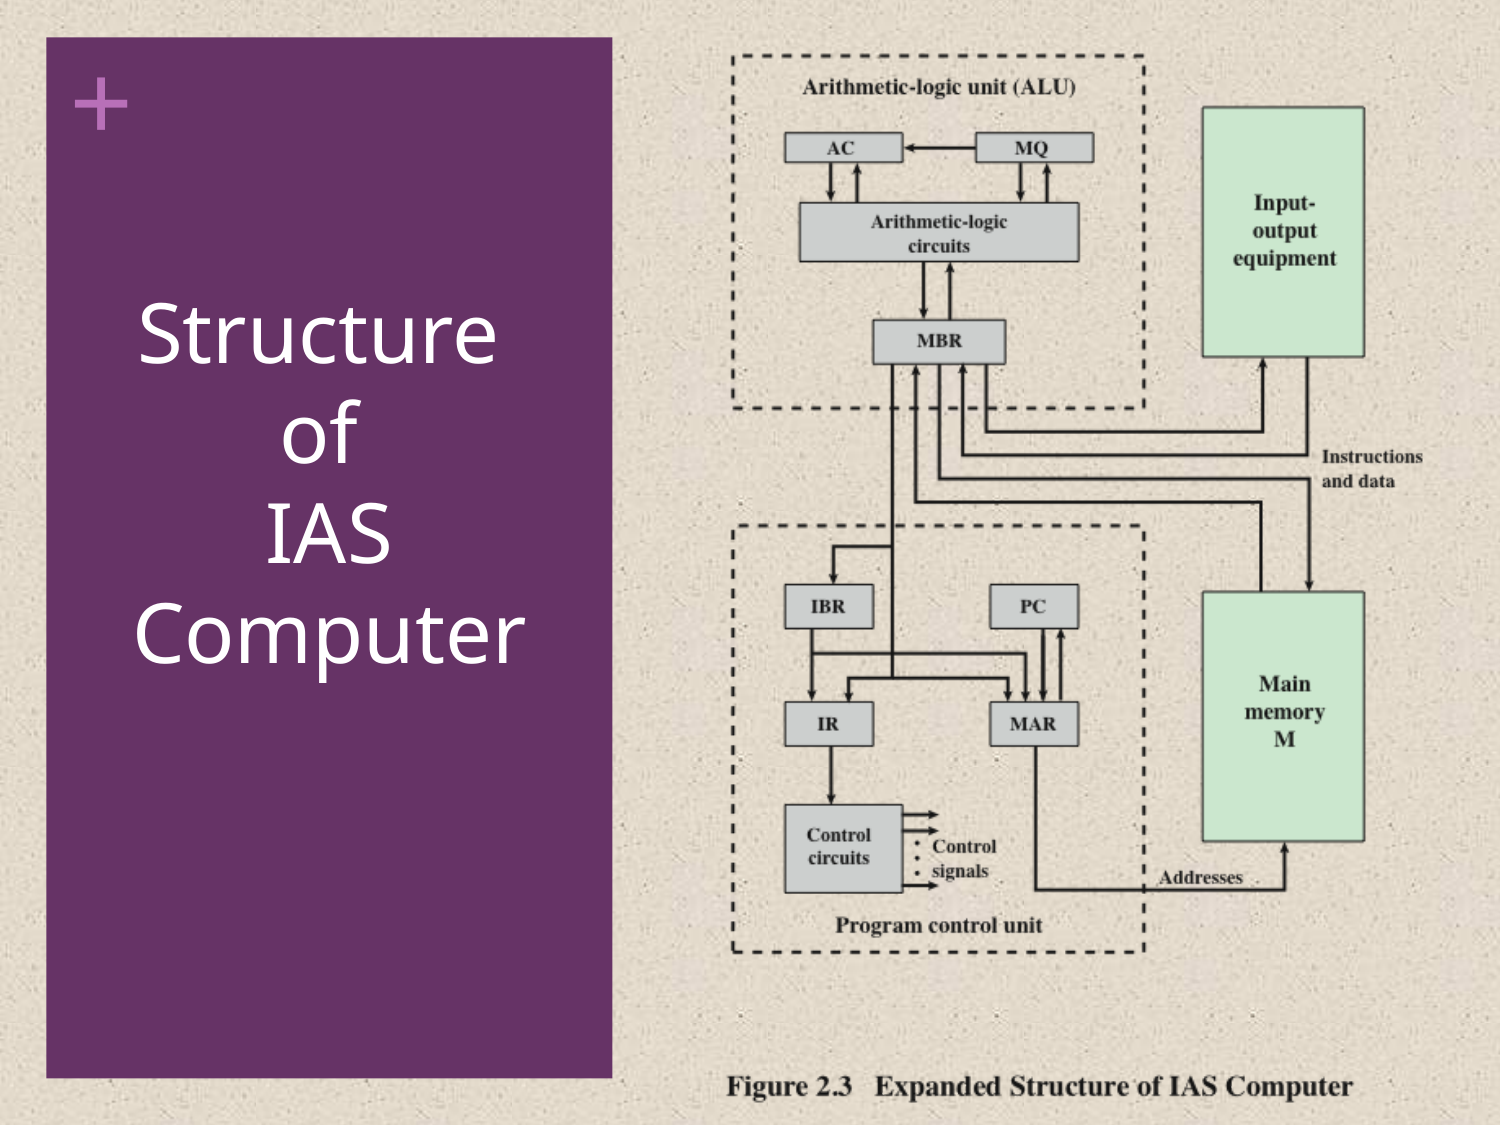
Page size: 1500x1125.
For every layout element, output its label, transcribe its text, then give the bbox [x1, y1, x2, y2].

picture [0, 0, 1500, 1125]
title Structure of IAS Computer [62, 187, 597, 688]
